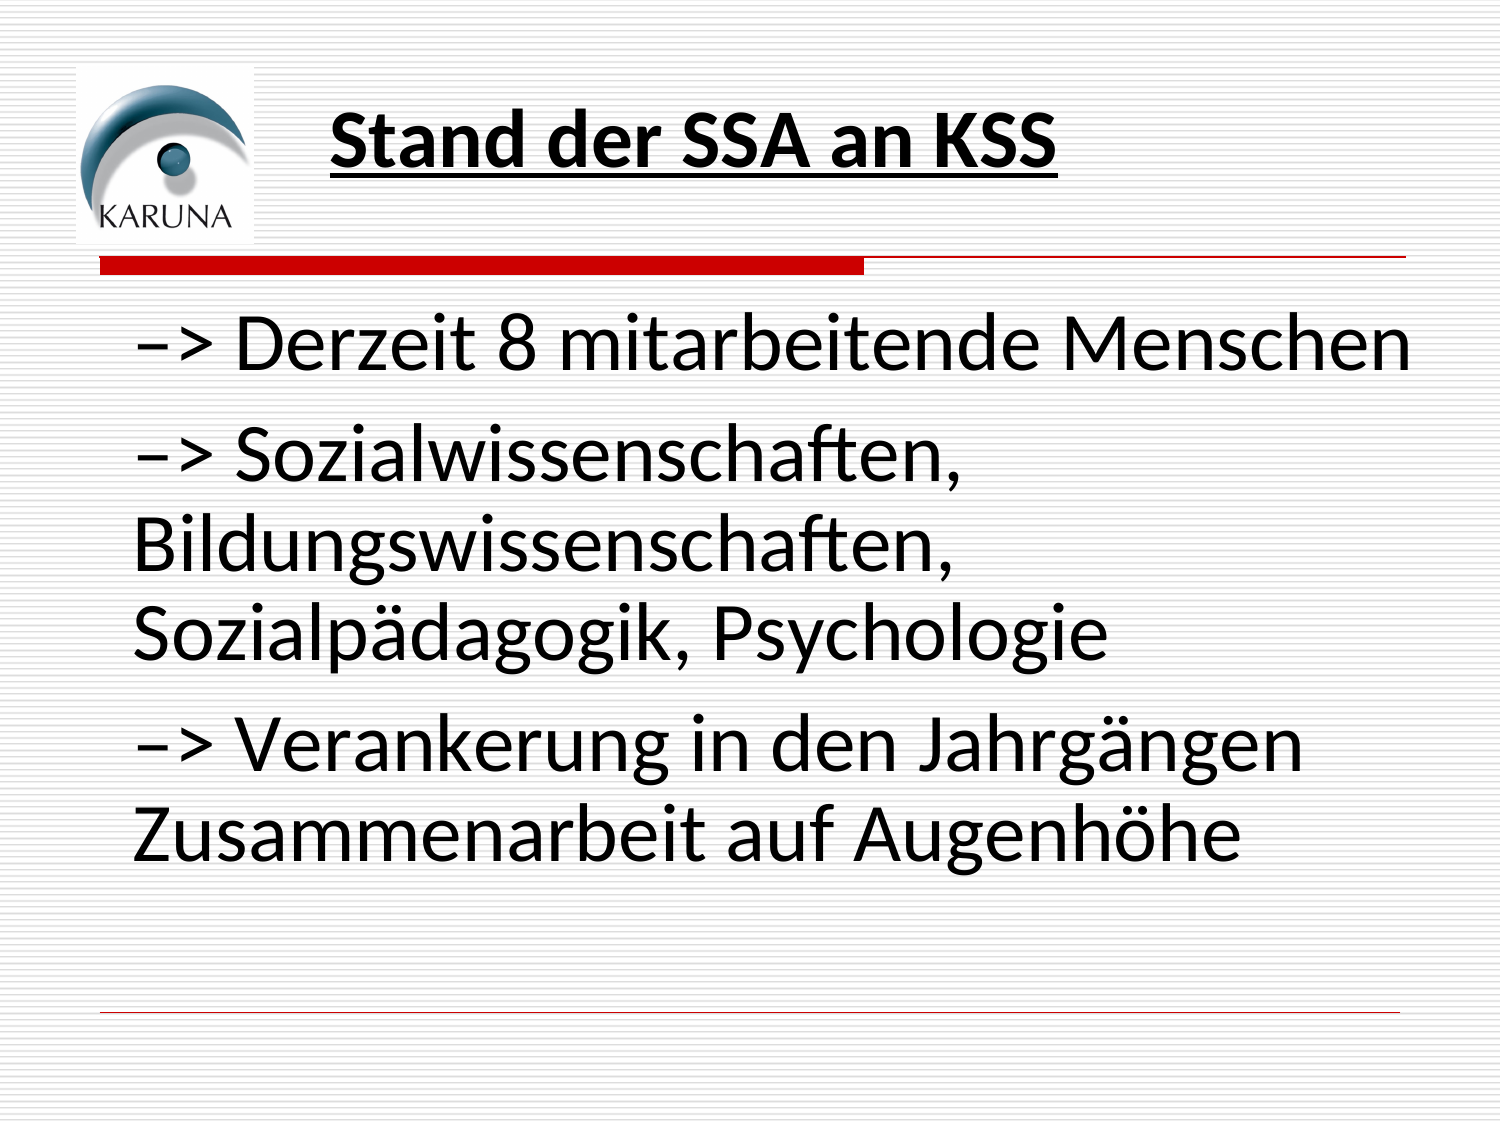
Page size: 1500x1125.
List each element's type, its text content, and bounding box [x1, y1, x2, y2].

list –> Derzeit 8 mitarbeitende Menschen –> Sozialwissenschaften, Bildungswissenschaften, Sozialpädagogik, Psychologie –> Verankerung in den Jahrgängen Zusammenarbeit auf Augenhöhe [41, 290, 1447, 1071]
picture [0, 0, 1500, 1125]
title Stand der SSA an KSS [314, 97, 1178, 192]
